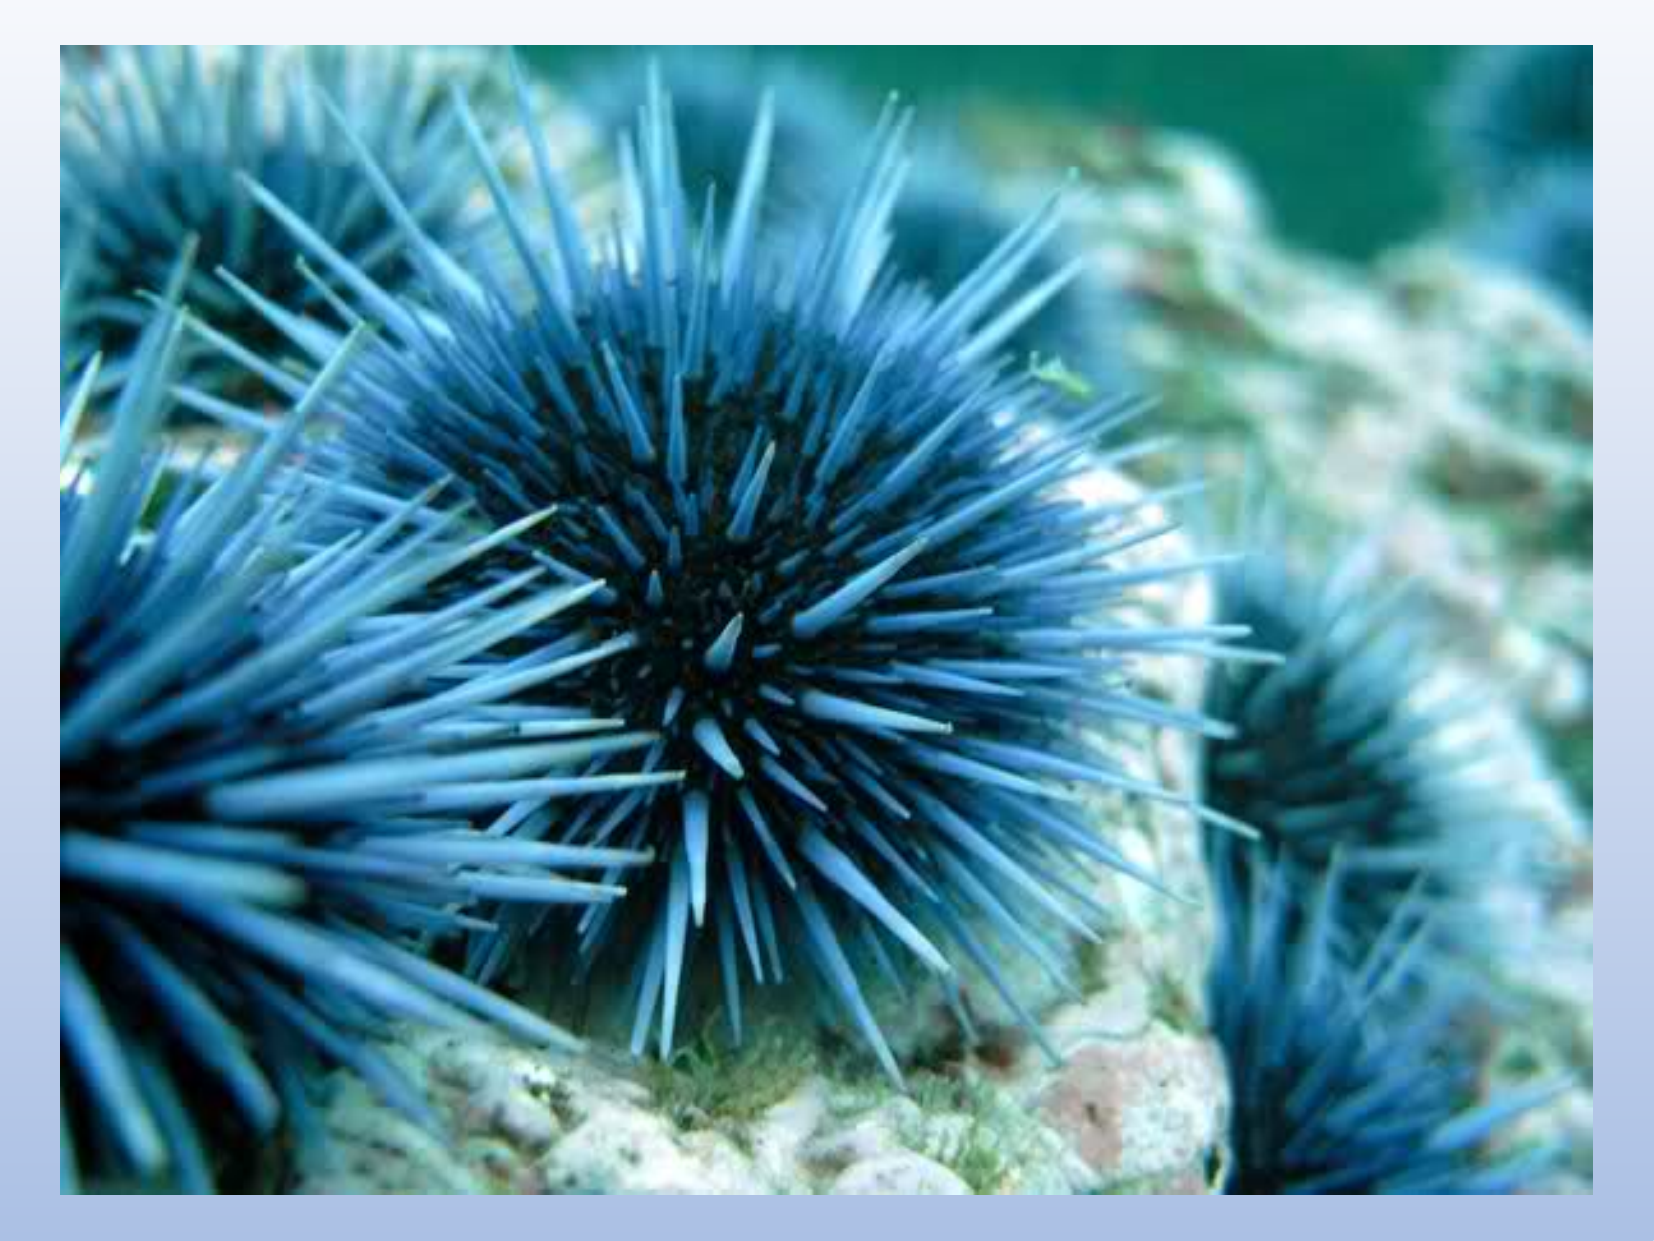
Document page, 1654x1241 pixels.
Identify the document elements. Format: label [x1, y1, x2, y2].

picture [60, 45, 1593, 1195]
